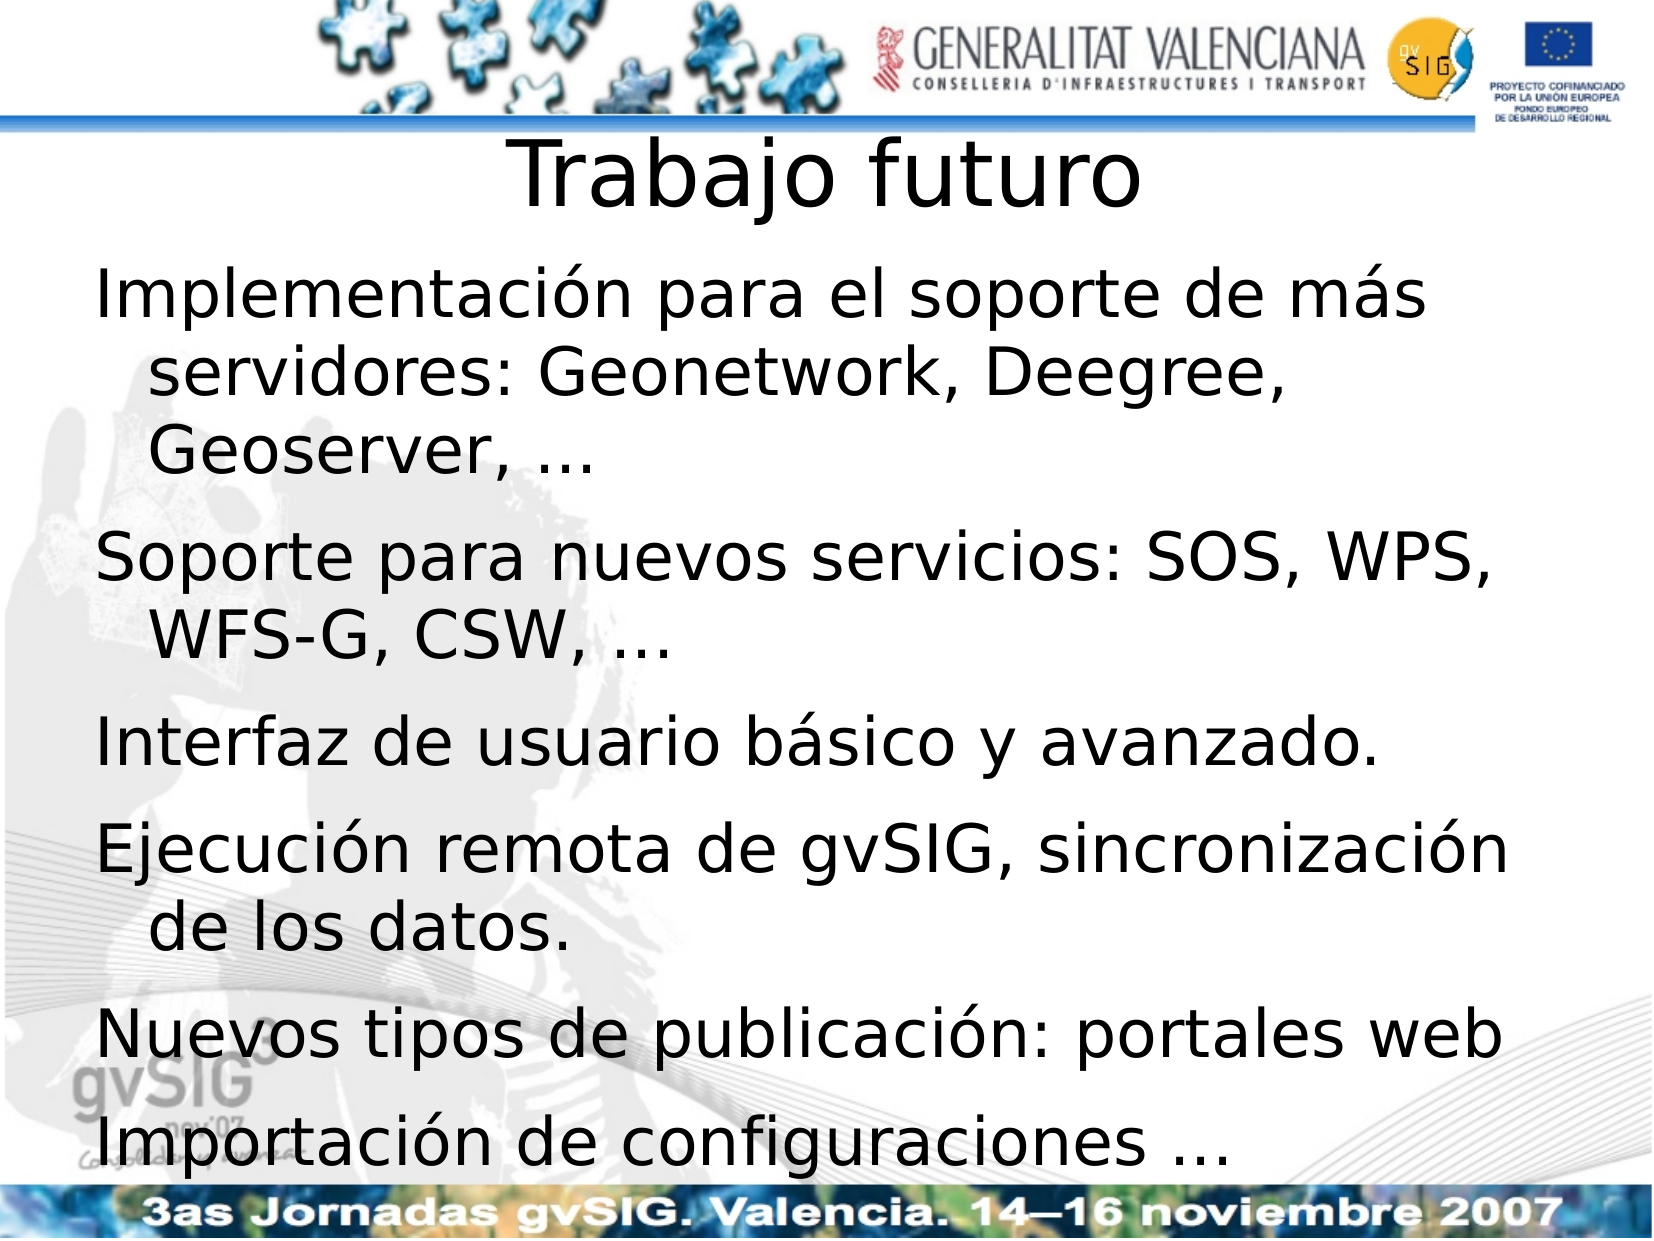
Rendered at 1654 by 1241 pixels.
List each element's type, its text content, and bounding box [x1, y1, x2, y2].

title Trabajo futuro [81, 78, 1570, 271]
list Implementación para el soporte de más servidores: Geonetwork, Deegree, Geoserver, ... Soporte para nuevos servicios: SOS, WPS, WFS-G, CSW, ... Interfaz de usuario básico y avanzado. Ejecución remota de gvSIG, sincronización de los datos. Nuevos tipos de publicación: portales web Importación de configuraciones ... [76, 255, 1565, 1182]
picture [0, 0, 1652, 1238]
